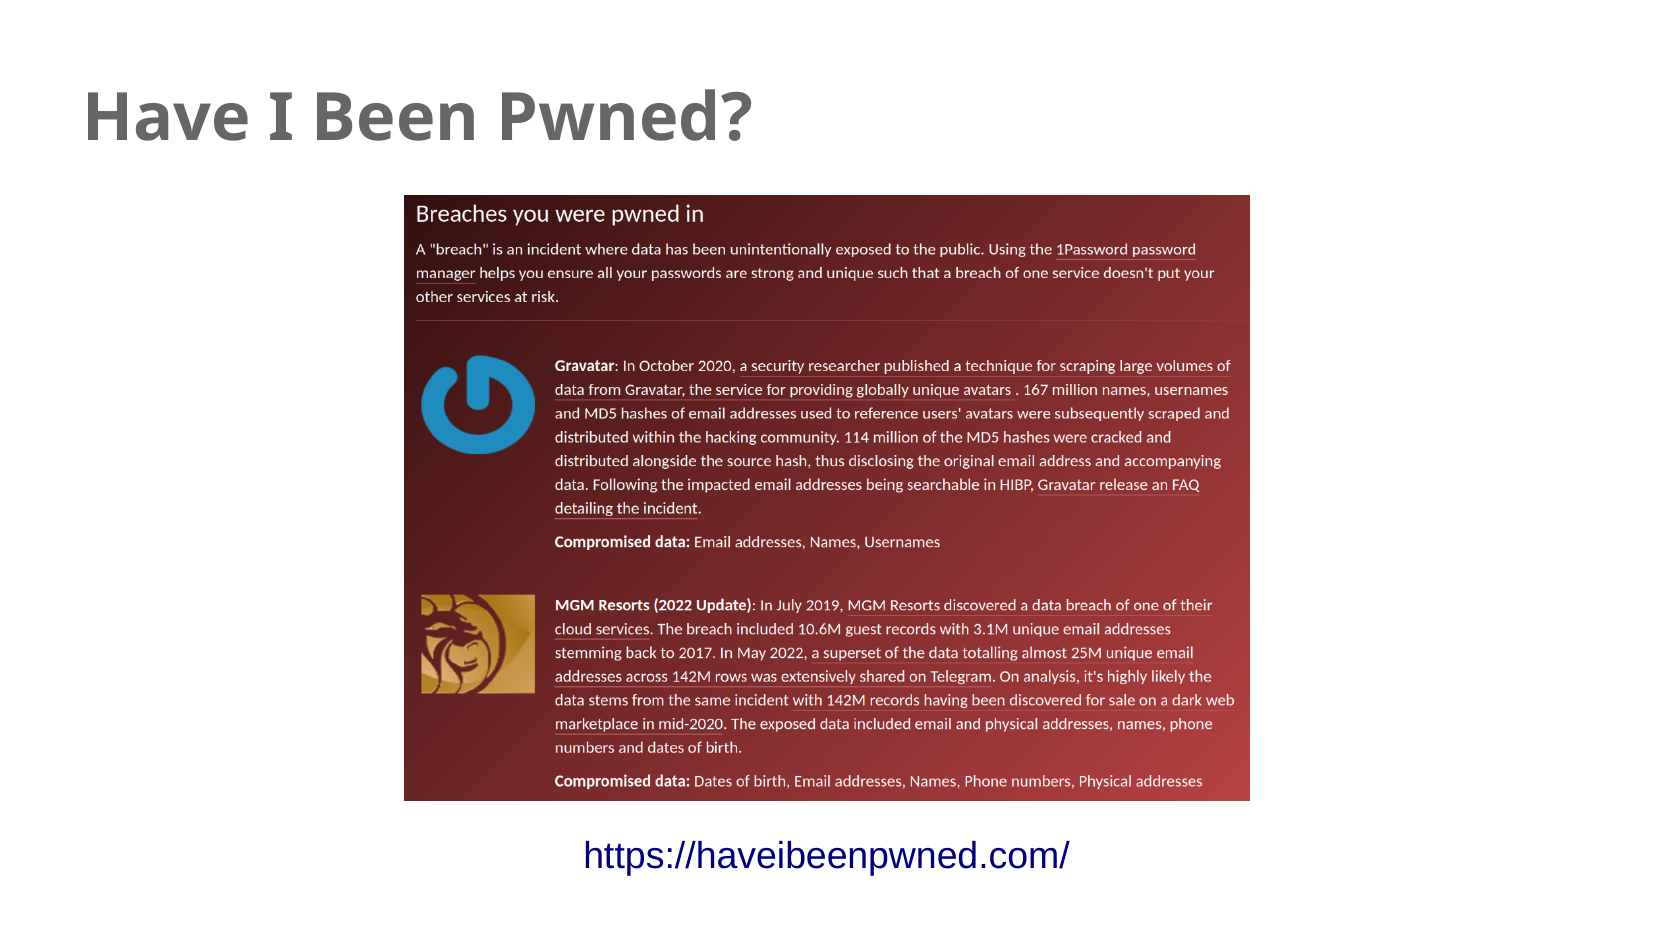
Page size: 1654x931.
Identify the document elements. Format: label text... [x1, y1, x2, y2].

picture [404, 195, 1250, 801]
text_box https://haveibeenpwned.com/ [568, 826, 1085, 884]
title Have I Been Pwned? [82, 37, 1571, 193]
